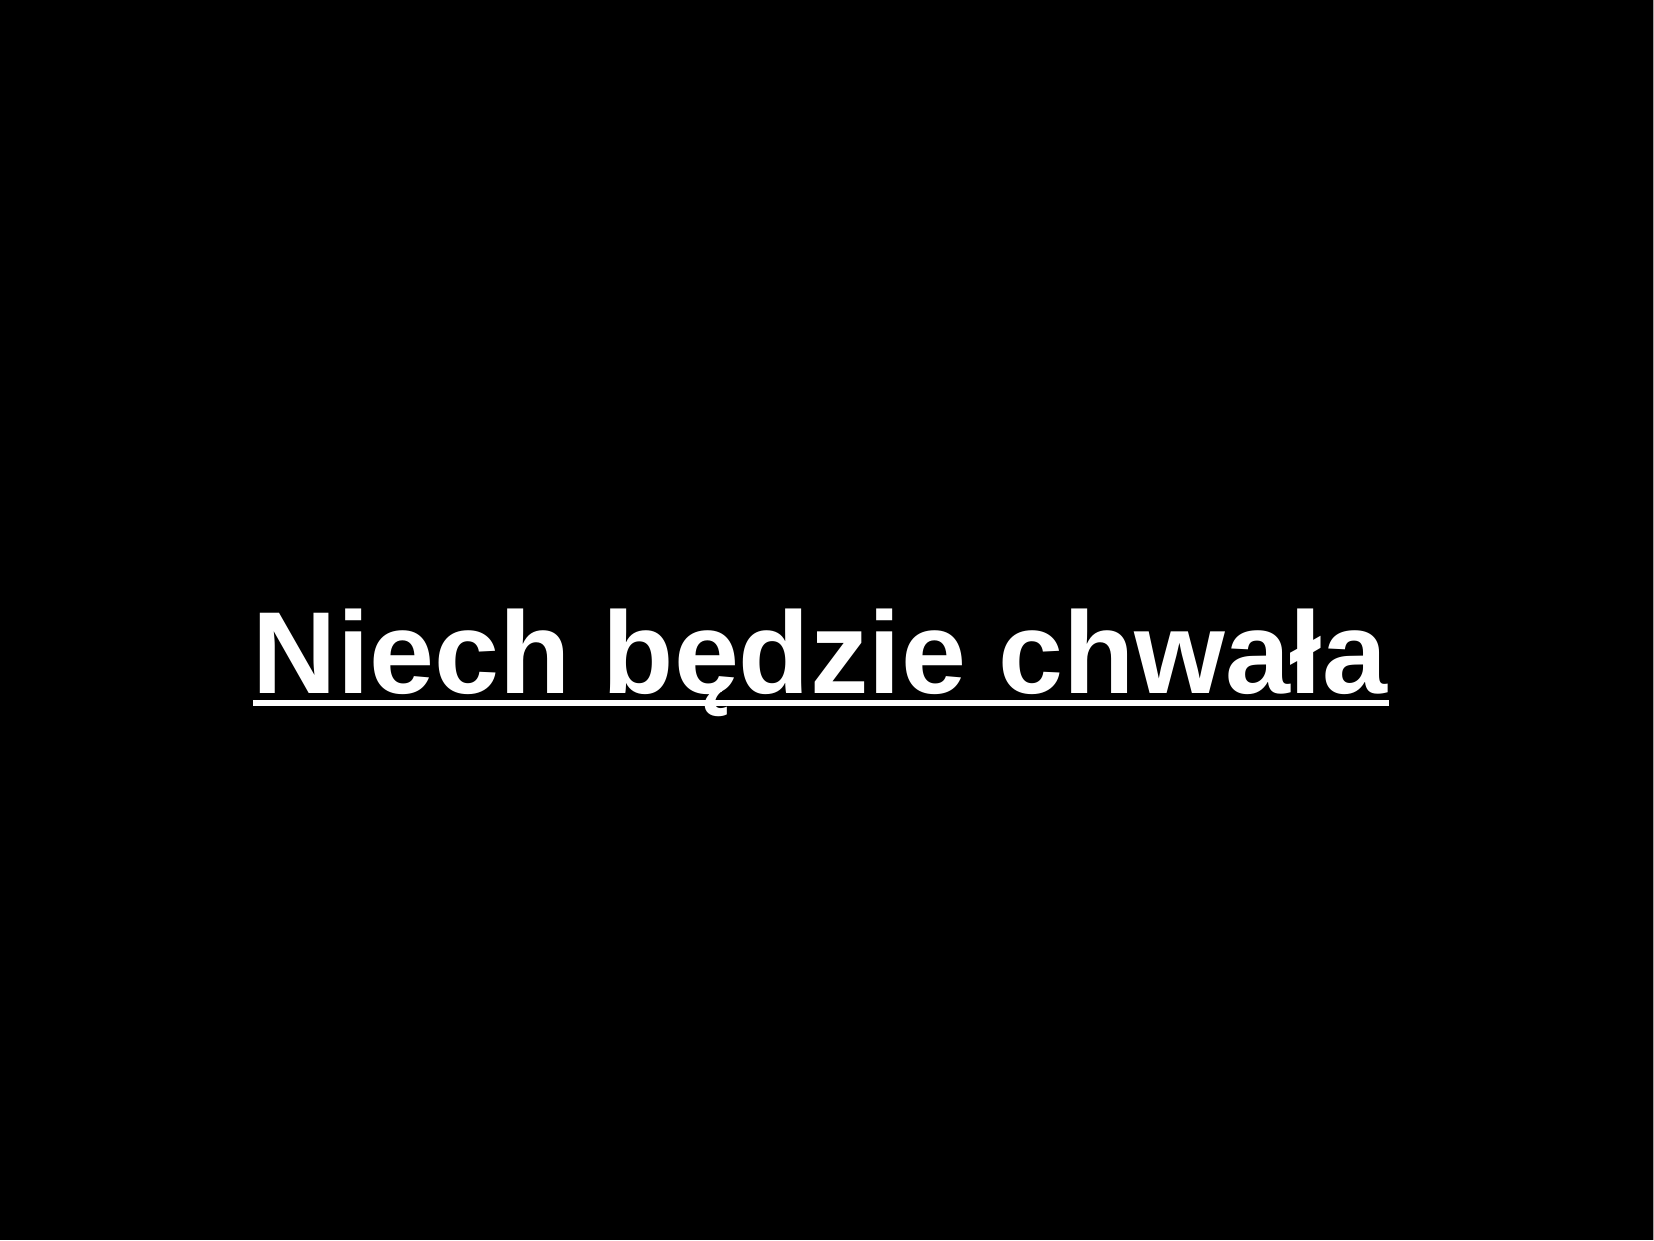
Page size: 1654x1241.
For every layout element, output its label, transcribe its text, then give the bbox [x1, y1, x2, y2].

subtitle Niech będzie chwała [0, 0, 1642, 1241]
